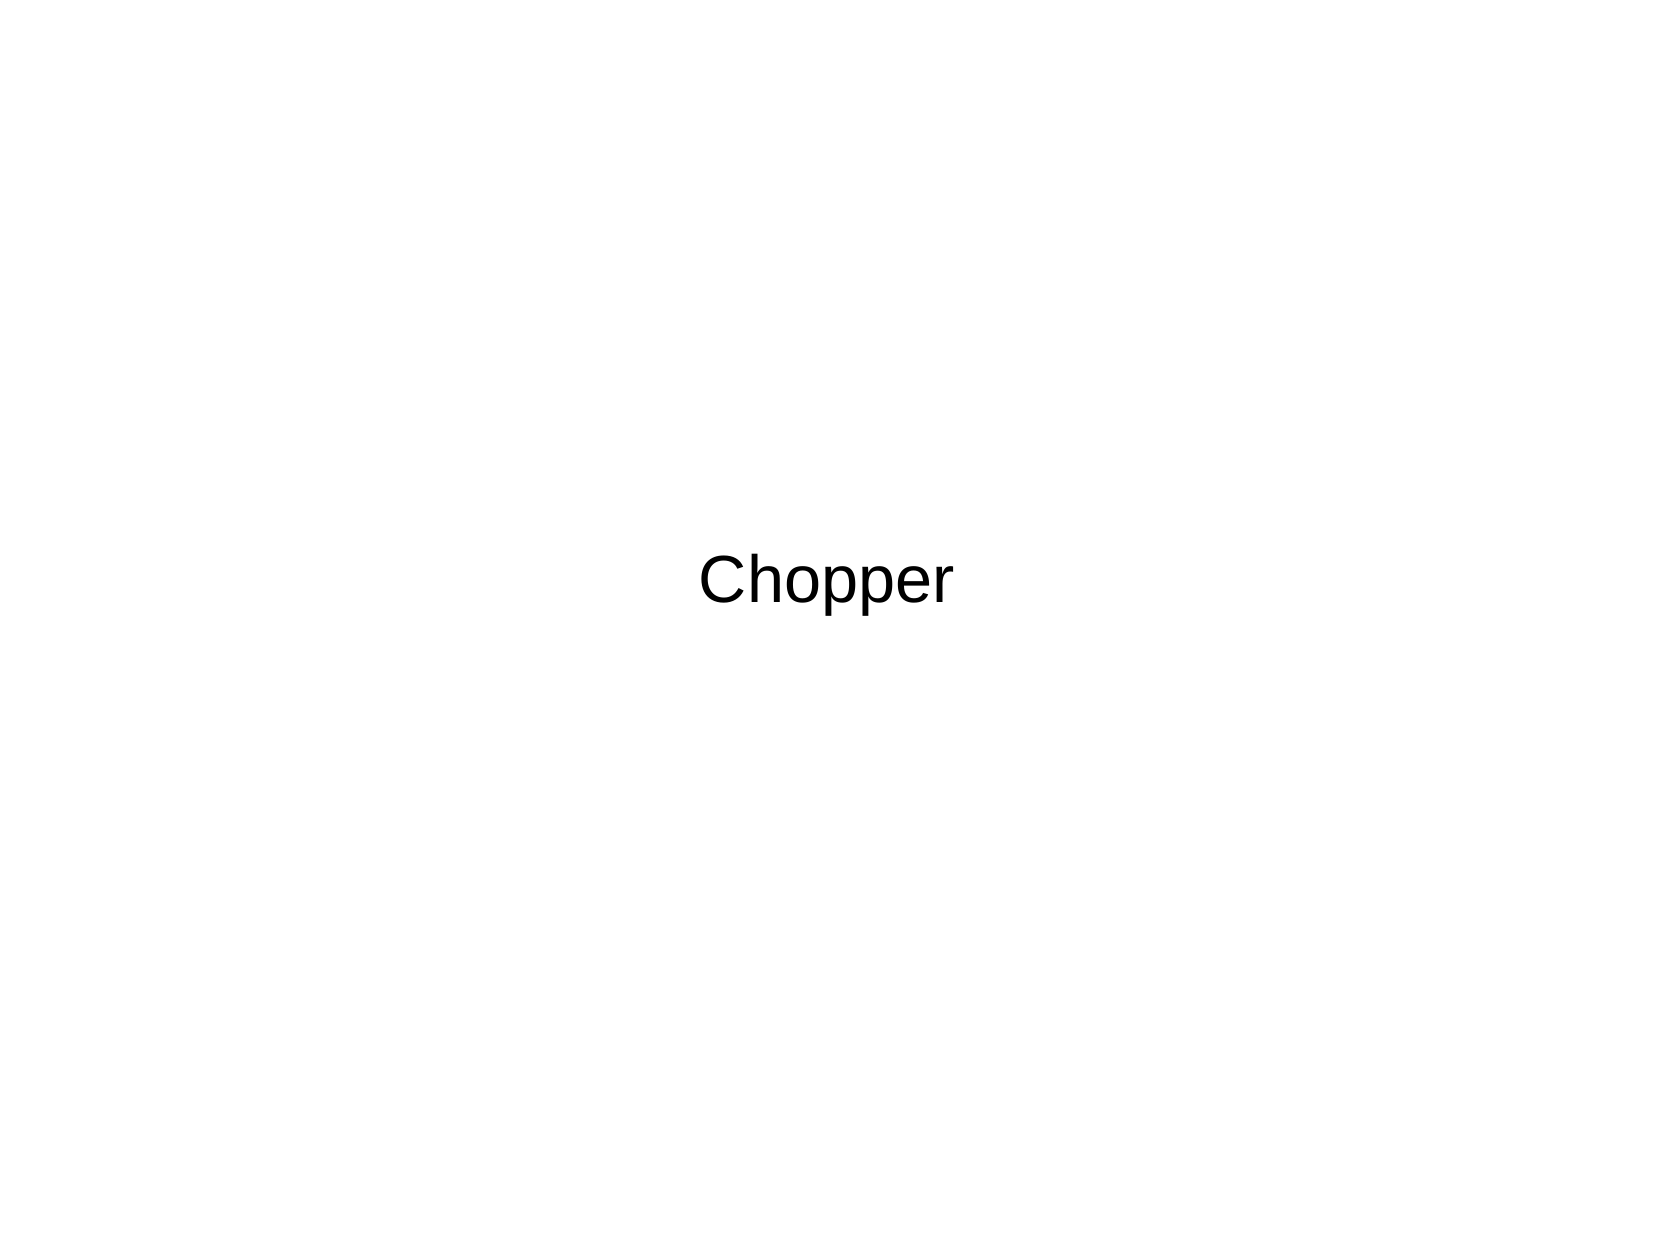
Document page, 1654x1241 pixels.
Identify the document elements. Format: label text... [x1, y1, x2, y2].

subtitle Chopper [82, 56, 1571, 1102]
